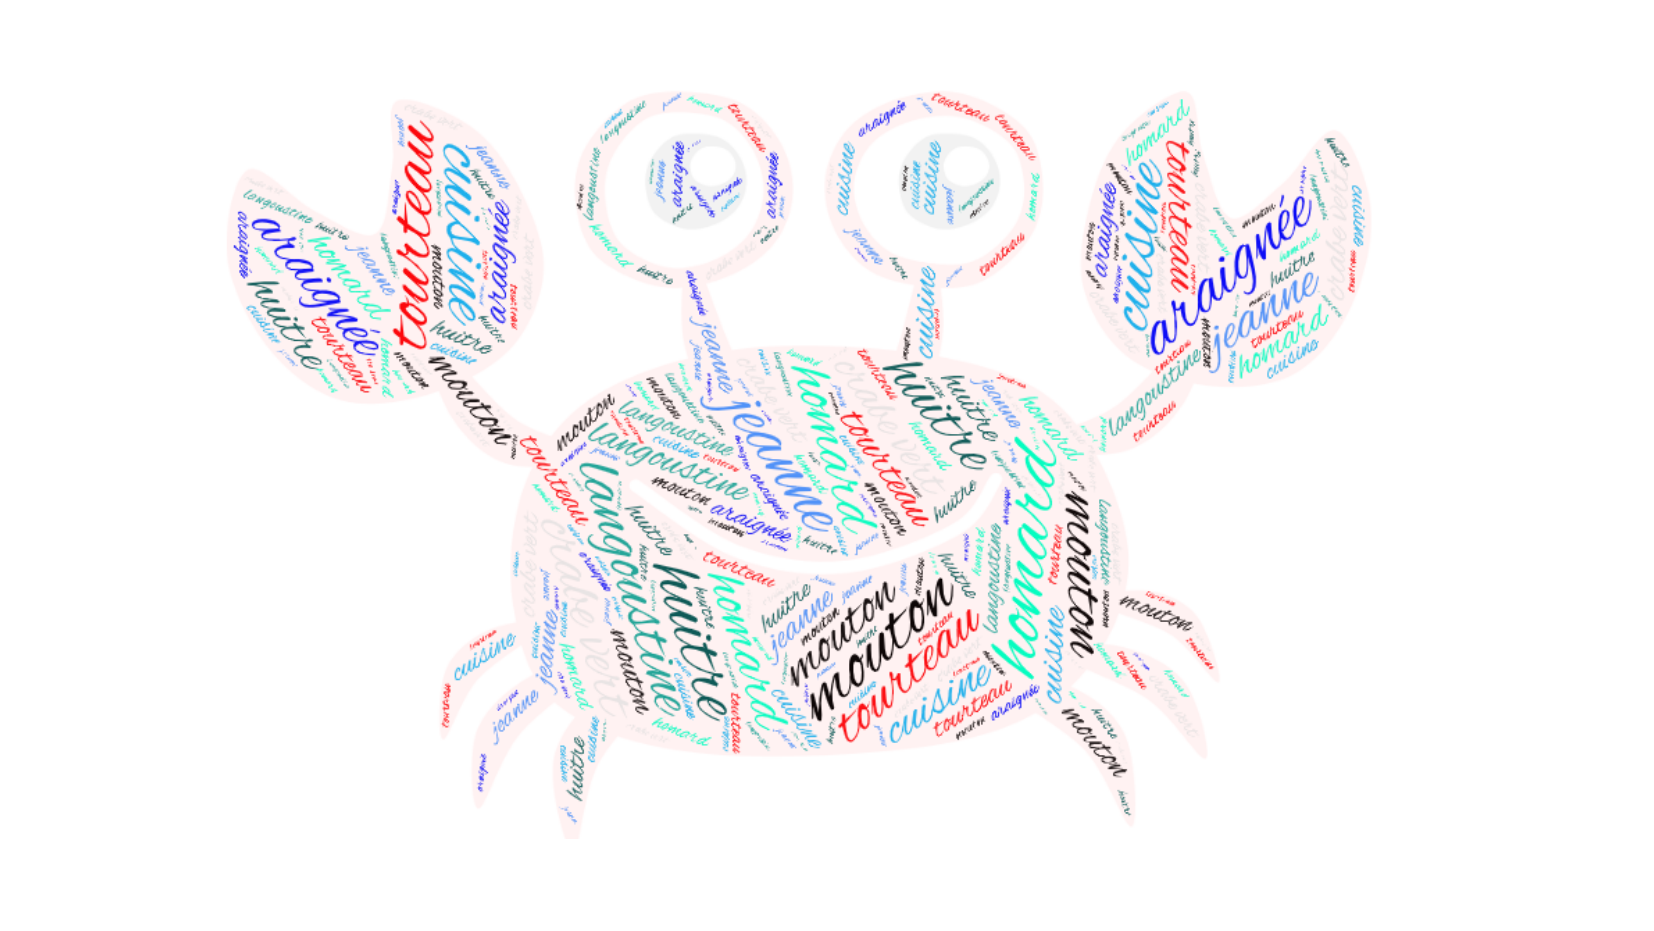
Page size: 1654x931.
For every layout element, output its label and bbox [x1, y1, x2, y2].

picture [212, 76, 1394, 839]
